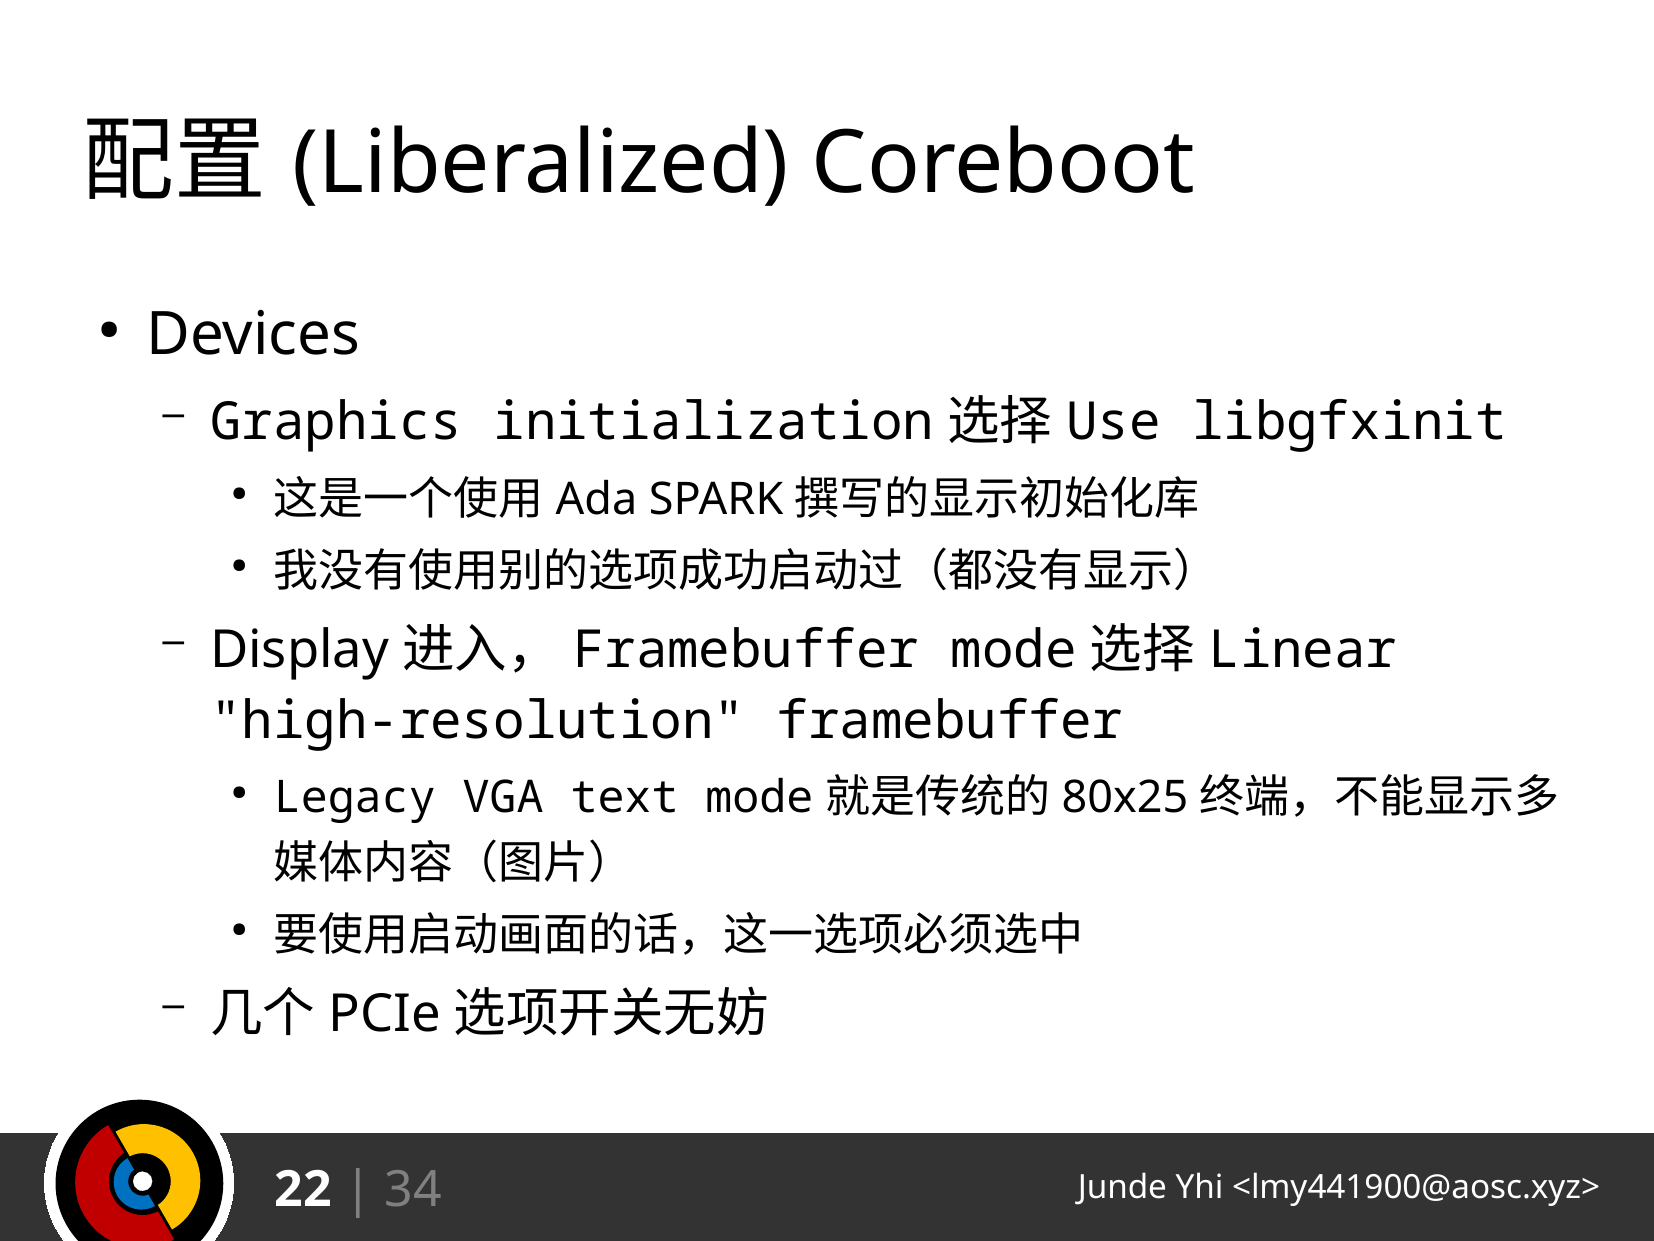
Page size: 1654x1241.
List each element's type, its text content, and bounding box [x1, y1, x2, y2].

list Devices Graphics initialization选择Use libgfxinit 这是一个使用Ada SPARK撰写的显示初始化库 我没有使用别的选项成功启动过（都没有显示） Display进入，Framebuffer mode选择Linear "high-resolution" framebuffer Legacy VGA text mode就是传统的80x25终端，不能显示多媒体内容（图片） 要使用启动画面的话，这一选项必须选中 几个PCIe选项开关无妨 [82, 290, 1571, 1052]
title 配置(Liberalized) Coreboot [82, 49, 1571, 257]
